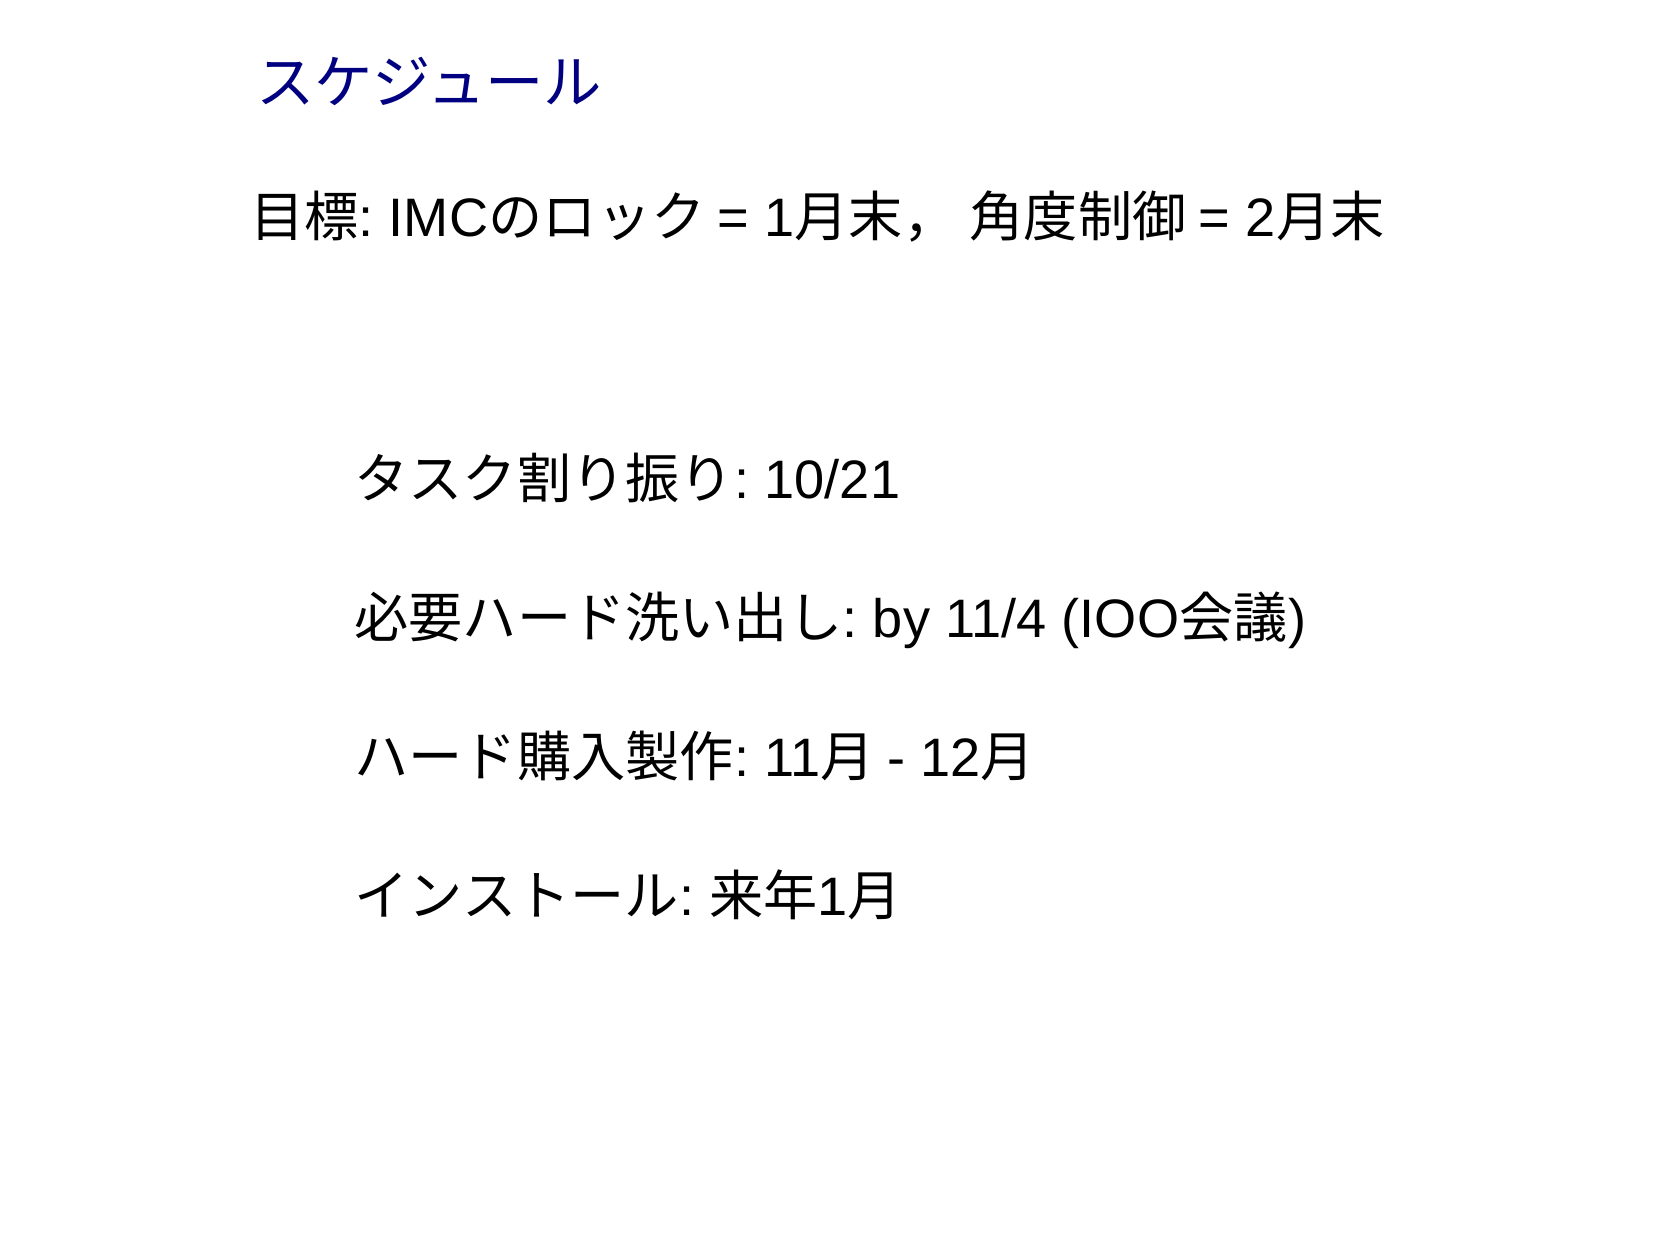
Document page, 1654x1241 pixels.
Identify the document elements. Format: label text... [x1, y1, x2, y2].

text_box 目標: IMCのロック = 1月末， 角度制御 = 2月末 [235, 166, 1346, 243]
text_box タスク割り振り: 10/21 必要ハード洗い出し: by 11/4 (IOO会議) ハード購入製作: 11月 - 12月 インストール: 来年1月 [339, 428, 1292, 869]
text_box スケジュール [241, 28, 586, 103]
